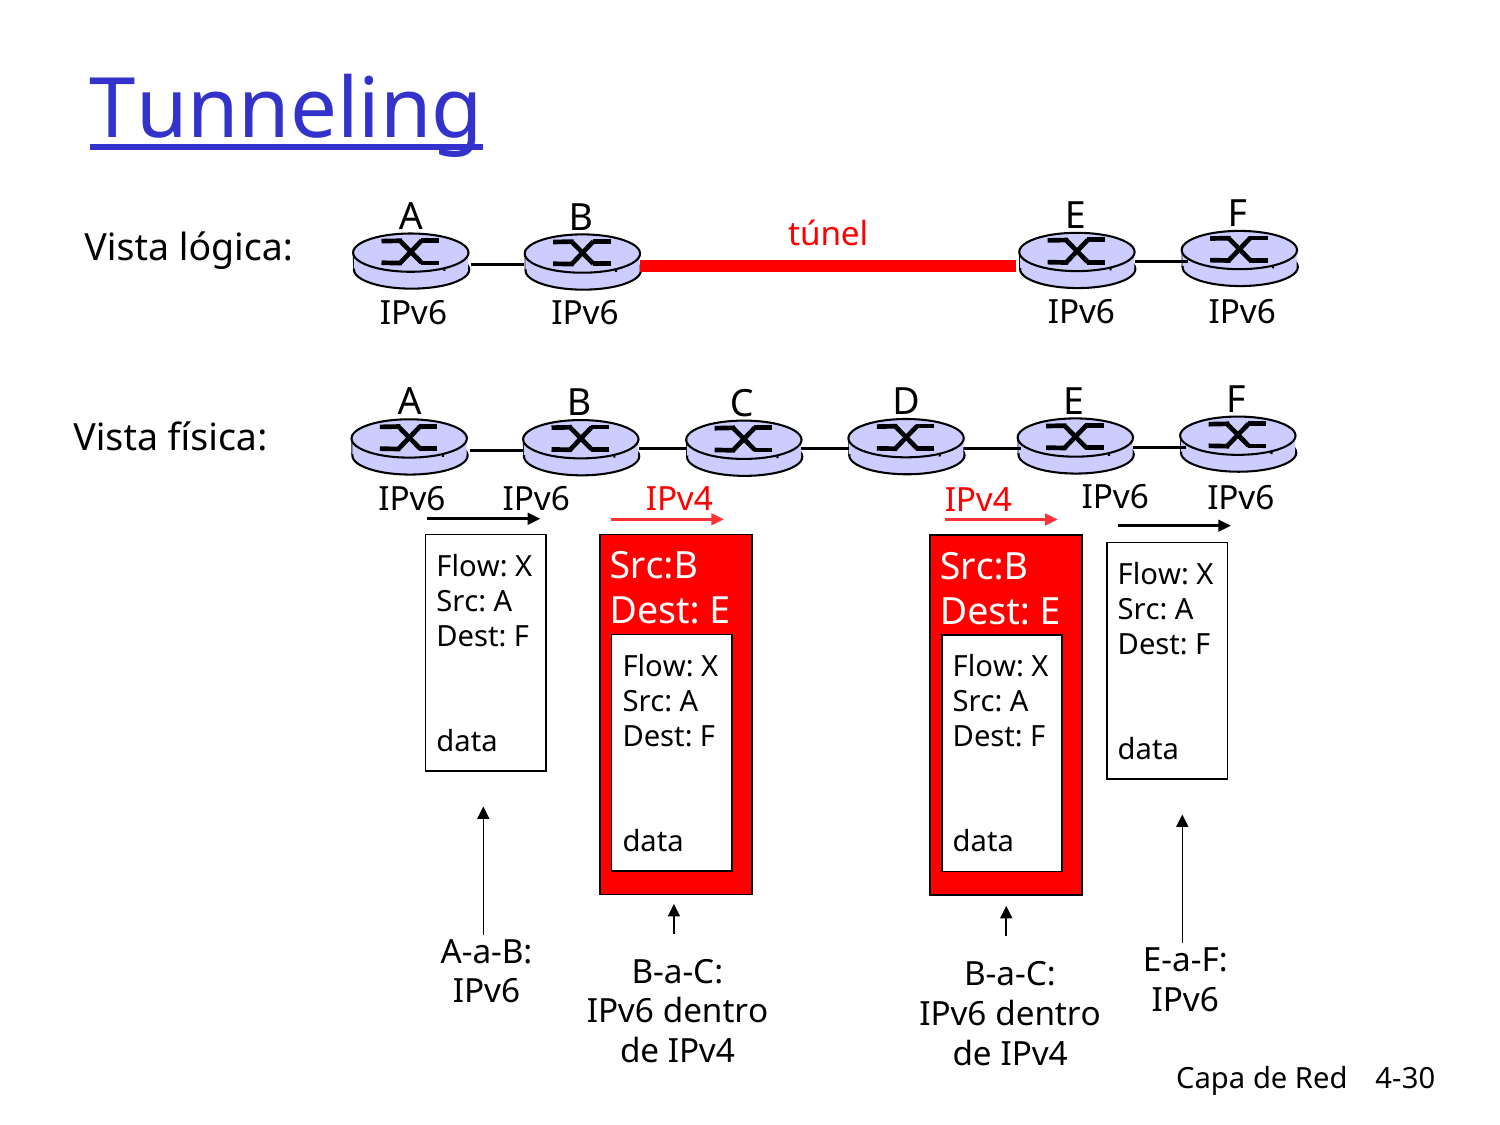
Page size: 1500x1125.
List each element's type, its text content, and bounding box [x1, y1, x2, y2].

text_box [353, 235, 470, 283]
text_box IPv6 [365, 283, 462, 339]
text_box Vista lógica: [69, 215, 308, 277]
text_box D [877, 369, 935, 430]
text_box IPv6 [1192, 468, 1290, 524]
text_box Flow: X Src: A Dest: F data [421, 539, 548, 766]
text_box IPv6 [487, 469, 585, 525]
text_box Vista física: [58, 404, 283, 466]
text_box E [1048, 368, 1099, 430]
text_box B [552, 370, 607, 431]
text_box [425, 534, 547, 539]
text_box [1181, 232, 1298, 282]
text_box IPv6 [363, 468, 461, 525]
text_box [351, 421, 468, 468]
text_box F [1212, 181, 1262, 242]
text_box [930, 535, 1082, 896]
text_box [599, 534, 752, 895]
text_box [524, 236, 1015, 283]
text_box [523, 422, 640, 476]
text_box F [1211, 367, 1261, 428]
text_box IPv4 [631, 469, 729, 526]
text_box B [553, 184, 608, 246]
text_box [848, 421, 965, 475]
text_box [1106, 542, 1228, 547]
text_box IPv6 [1193, 282, 1291, 339]
text_box [1180, 418, 1297, 468]
text_box E [1050, 183, 1101, 244]
text_box [1106, 773, 1228, 780]
text_box [1019, 234, 1136, 282]
text_box A [384, 184, 438, 245]
text_box A [382, 369, 437, 431]
text_box IPv6 [1066, 467, 1164, 524]
text_box Src:B Dest: E [594, 533, 746, 640]
text_box [1017, 420, 1134, 474]
title Tunneling [75, 15, 1463, 196]
text_box A-a-B: IPv6 [425, 922, 548, 1018]
text_box Src:B Dest: E [925, 534, 1076, 640]
text_box B-a-C: IPv6 dentro de IPv4 [572, 942, 784, 1078]
text_box [425, 766, 547, 772]
text_box C [715, 371, 769, 432]
text_box E-a-F: IPv6 [1128, 930, 1243, 1026]
text_box Flow: X Src: A Dest: F data [1103, 547, 1229, 773]
text_box B-a-C: IPv6 dentro de IPv4 [904, 944, 1116, 1080]
text_box Flow: X Src: A Dest: F data [607, 640, 734, 865]
text_box túnel [773, 204, 884, 261]
text_box IPv6 [536, 283, 634, 339]
text_box [686, 422, 803, 476]
text_box IPv6 [1033, 282, 1130, 338]
text_box Flow: X Src: A Dest: F data [937, 640, 1064, 866]
text_box IPv4 [631, 521, 711, 526]
text_box IPv6 [487, 520, 527, 525]
text_box IPv4 [930, 470, 1027, 526]
